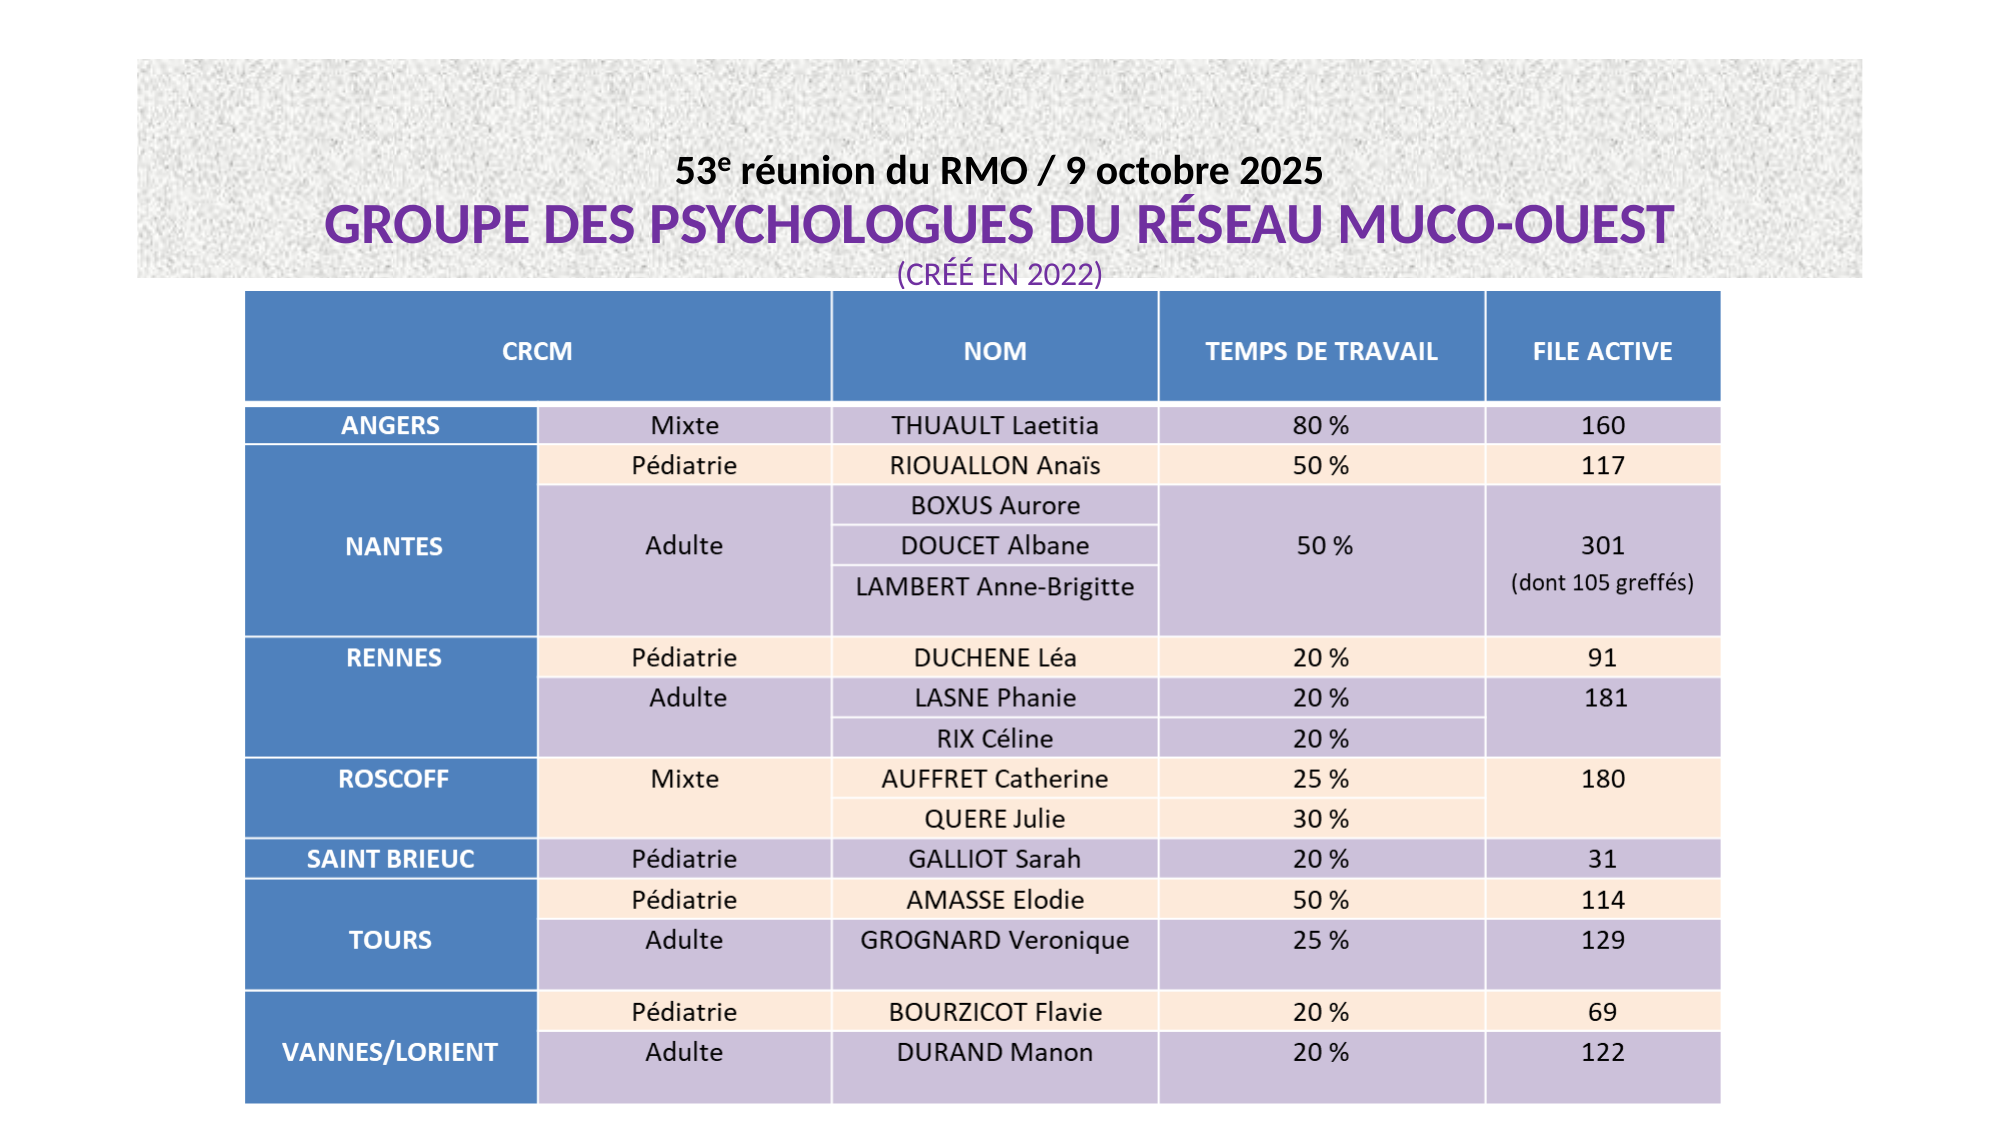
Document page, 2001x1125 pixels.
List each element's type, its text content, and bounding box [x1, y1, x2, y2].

picture [244, 290, 1722, 1106]
title 53e réunion du RMO / 9 octobre 2025 Groupe des psychologues du Réseau Muco-Ouest (créé en 2022) [137, 59, 1863, 278]
